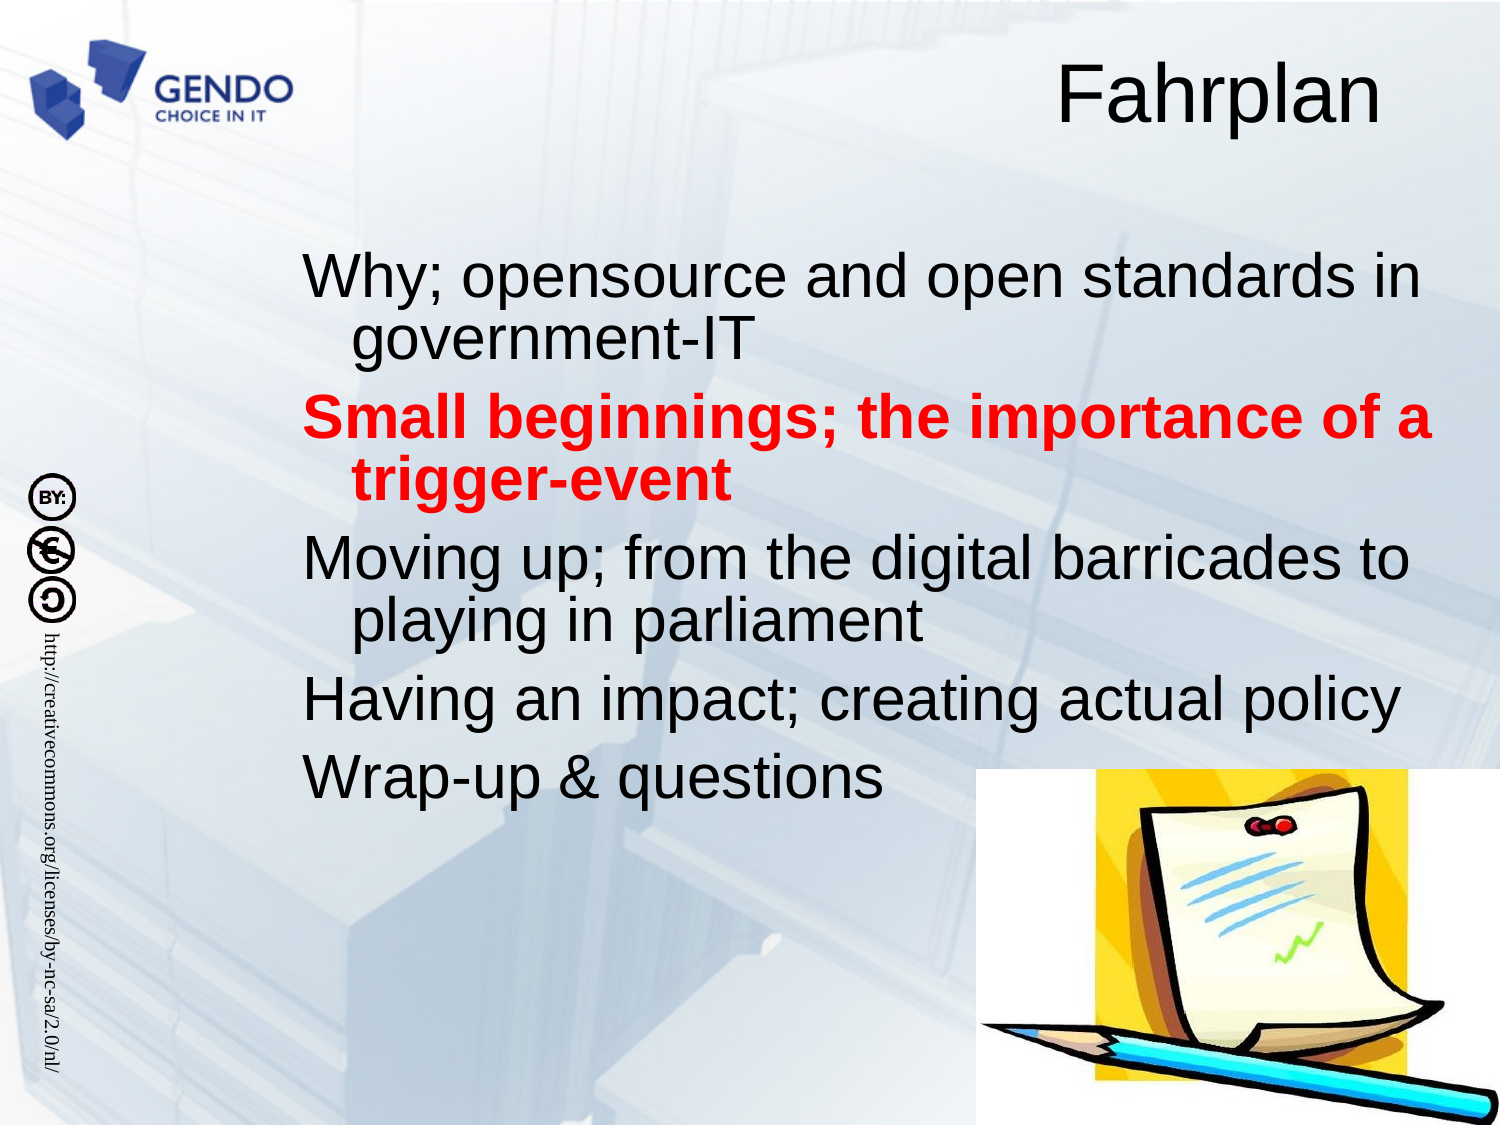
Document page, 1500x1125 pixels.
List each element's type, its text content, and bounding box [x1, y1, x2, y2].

list Why; opensource and open standards in government-IT Small beginnings; the importance of a trigger-event Moving up; from the digital barricades to playing in parliament Having an impact; creating actual policy Wrap-up & questions [302, 248, 1442, 969]
picture [0, 0, 1500, 1125]
title Fahrplan [809, 25, 1500, 170]
